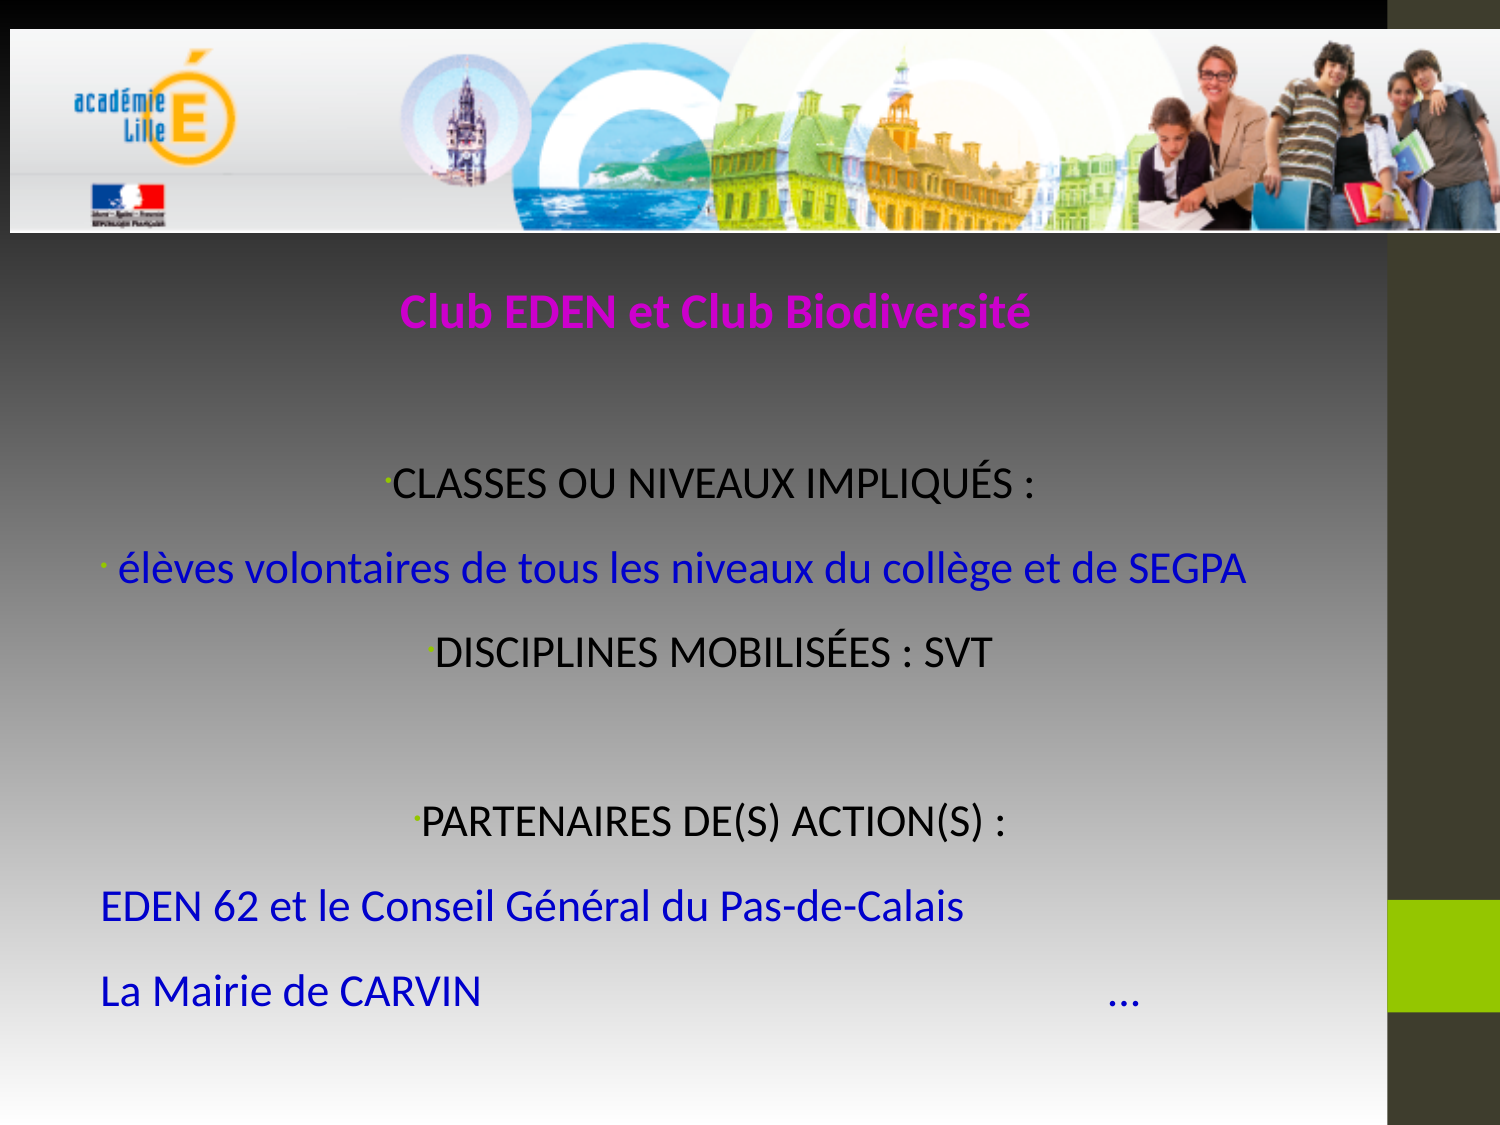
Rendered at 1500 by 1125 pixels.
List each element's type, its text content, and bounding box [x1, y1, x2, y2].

picture [10, 29, 1500, 233]
list Club EDEN et Club Biodiversité CLASSES OU NIVEAUX IMPLIQUÉS : élèves volontaires de tous les niveaux du collège et de SEGPA DISCIPLINES MOBILISÉES : SVT PARTENAIRES DE(S) ACTION(S) : EDEN 62 et le Conseil Général du Pas-de-Calais La Mairie de CARVIN ... [85, 271, 1336, 1060]
